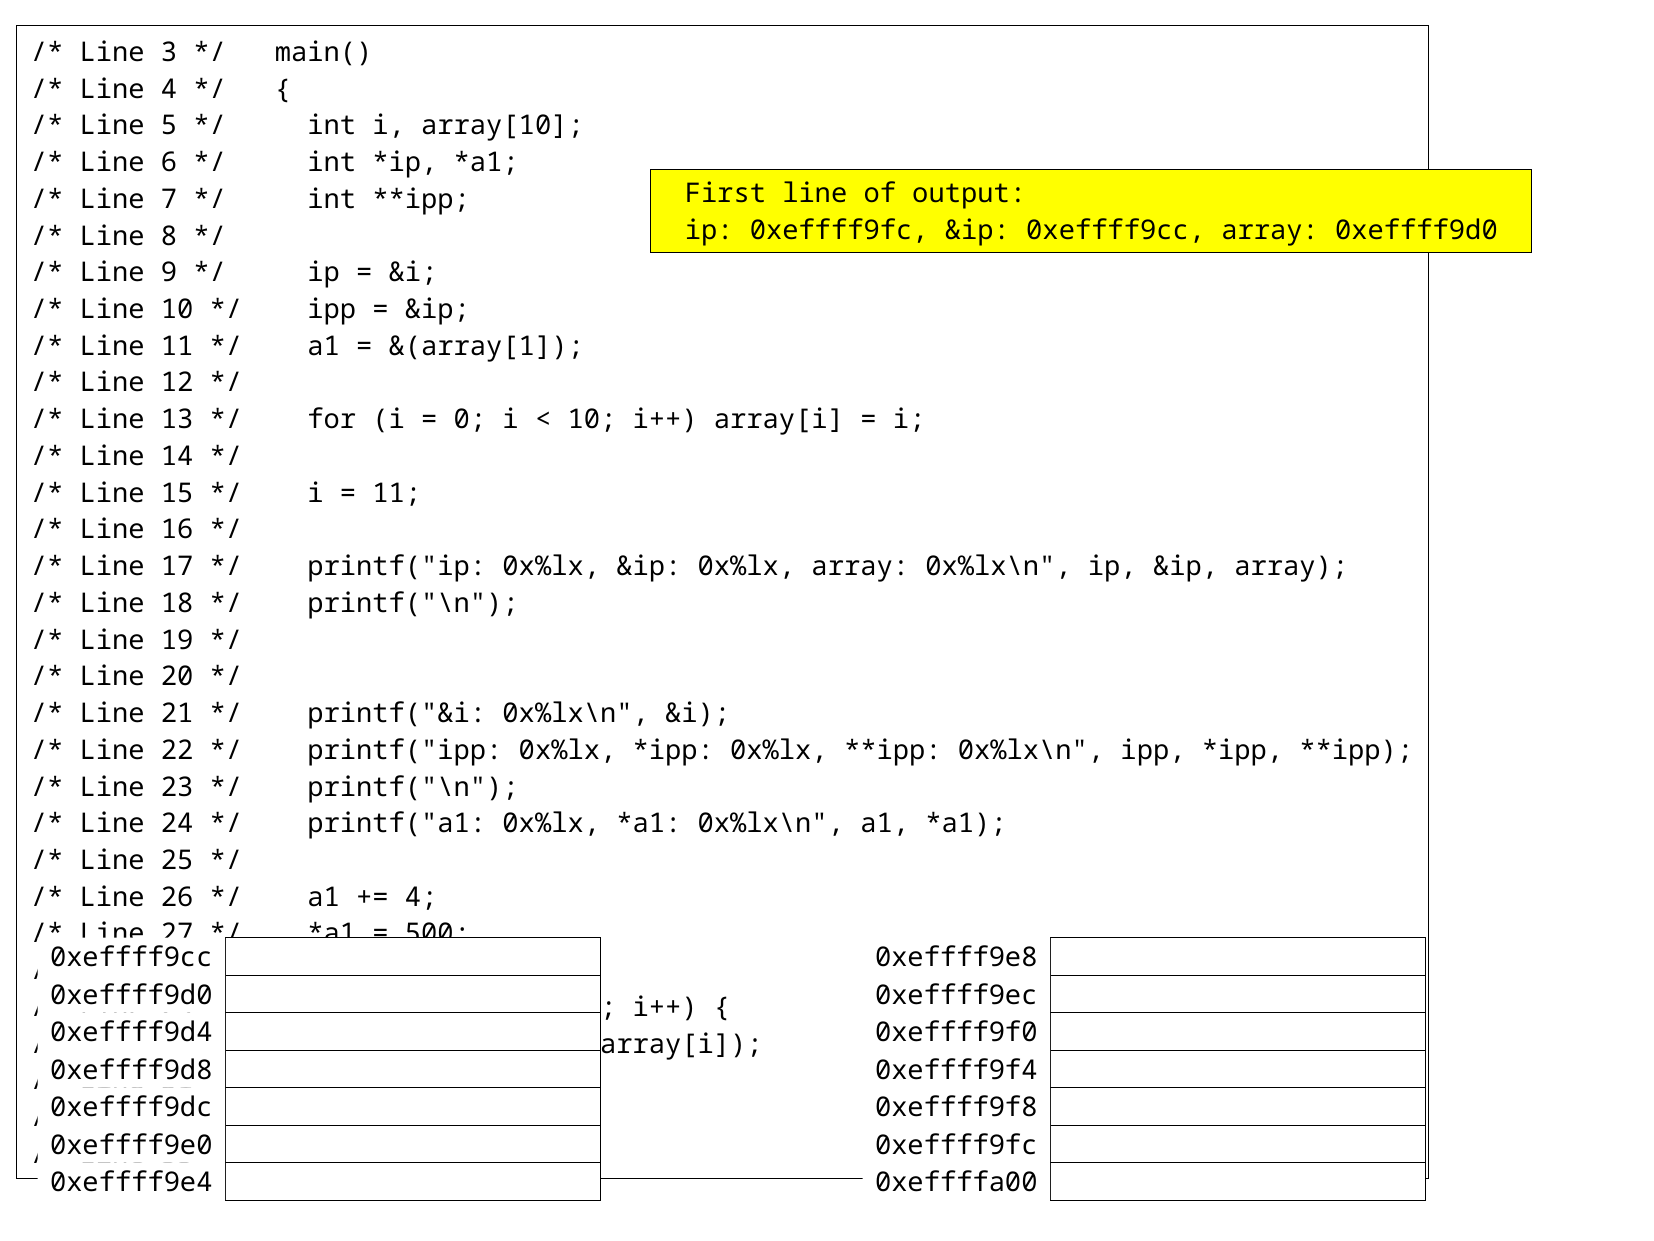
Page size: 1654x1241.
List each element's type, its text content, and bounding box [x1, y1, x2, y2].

text_box 0xeffff9cc [37, 937, 226, 975]
text_box 0xeffff9d8 [37, 1050, 226, 1087]
text_box 0xeffff9ec [862, 975, 1051, 1012]
text_box 0xeffff9e0 [37, 1125, 226, 1162]
text_box 0xeffff9dc [37, 1087, 226, 1125]
text_box 0xeffff9f4 [862, 1050, 1051, 1087]
text_box First line of output: ip: 0xeffff9fc, &ip: 0xeffff9cc, array: 0xeffff9d0 [650, 169, 1532, 253]
text_box 0xeffff9fc [862, 1125, 1051, 1162]
text_box [226, 937, 601, 1201]
text_box 0xeffff9e8 [862, 937, 1051, 975]
text_box 0xeffff9f8 [862, 1087, 1051, 1125]
text_box 0xeffff9f0 [862, 1012, 1051, 1050]
text_box /* Line 3 */ main() /* Line 4 */ { /* Line 5 */ int i, array[10]; /* Line 6 */ int *ip, *a1; /* Line 7 */ int **ipp; /* Line 8 */ /* Line 9 */ ip = &i; /* Line 10 */ ipp = &ip; /* Line 11 */ a1 = &(array[1]); /* Line 12 */ /* Line 13 */ for (i = 0; i < 10; i++) array[i] = i; /* Line 14 */ /* Line 15 */ i = 11; /* Line 16 */ /* Line 17 */ printf("ip: 0x%lx, &ip: 0x%lx, array: 0x%lx\n", ip, &ip, array); /* Line 18 */ printf("\n"); /* Line 19 */ /* Line 20 */ /* Line 21 */ printf("&i: 0x%lx\n", &i); /* Line 22 */ printf("ipp: 0x%lx, *ipp: 0x%lx, **ipp: 0x%lx\n", ipp, *ipp, **ipp); /* Line 23 */ printf("\n"); /* Line 24 */ printf("a1: 0x%lx, *a1: 0x%lx\n", a1, *a1); /* Line 25 */ /* Line 26 */ a1 += 4; /* Line 27 */ *a1 = 500; /* Line 28 */ /* Line 29 */ for (i = 0; i < 10; i++) { /* Line 30 */ printf("%d ", array[i]); /* Line 31 */ } /* Line 32 */ printf("\n"); /* Line 33 */ } [16, 25, 1429, 884]
text_box 0xeffff9d0 [37, 975, 226, 1012]
text_box 0xeffff9e4 [37, 1162, 226, 1201]
text_box [1051, 937, 1426, 1201]
text_box 0xeffffa00 [862, 1162, 1051, 1201]
text_box 0xeffff9d4 [37, 1012, 226, 1050]
